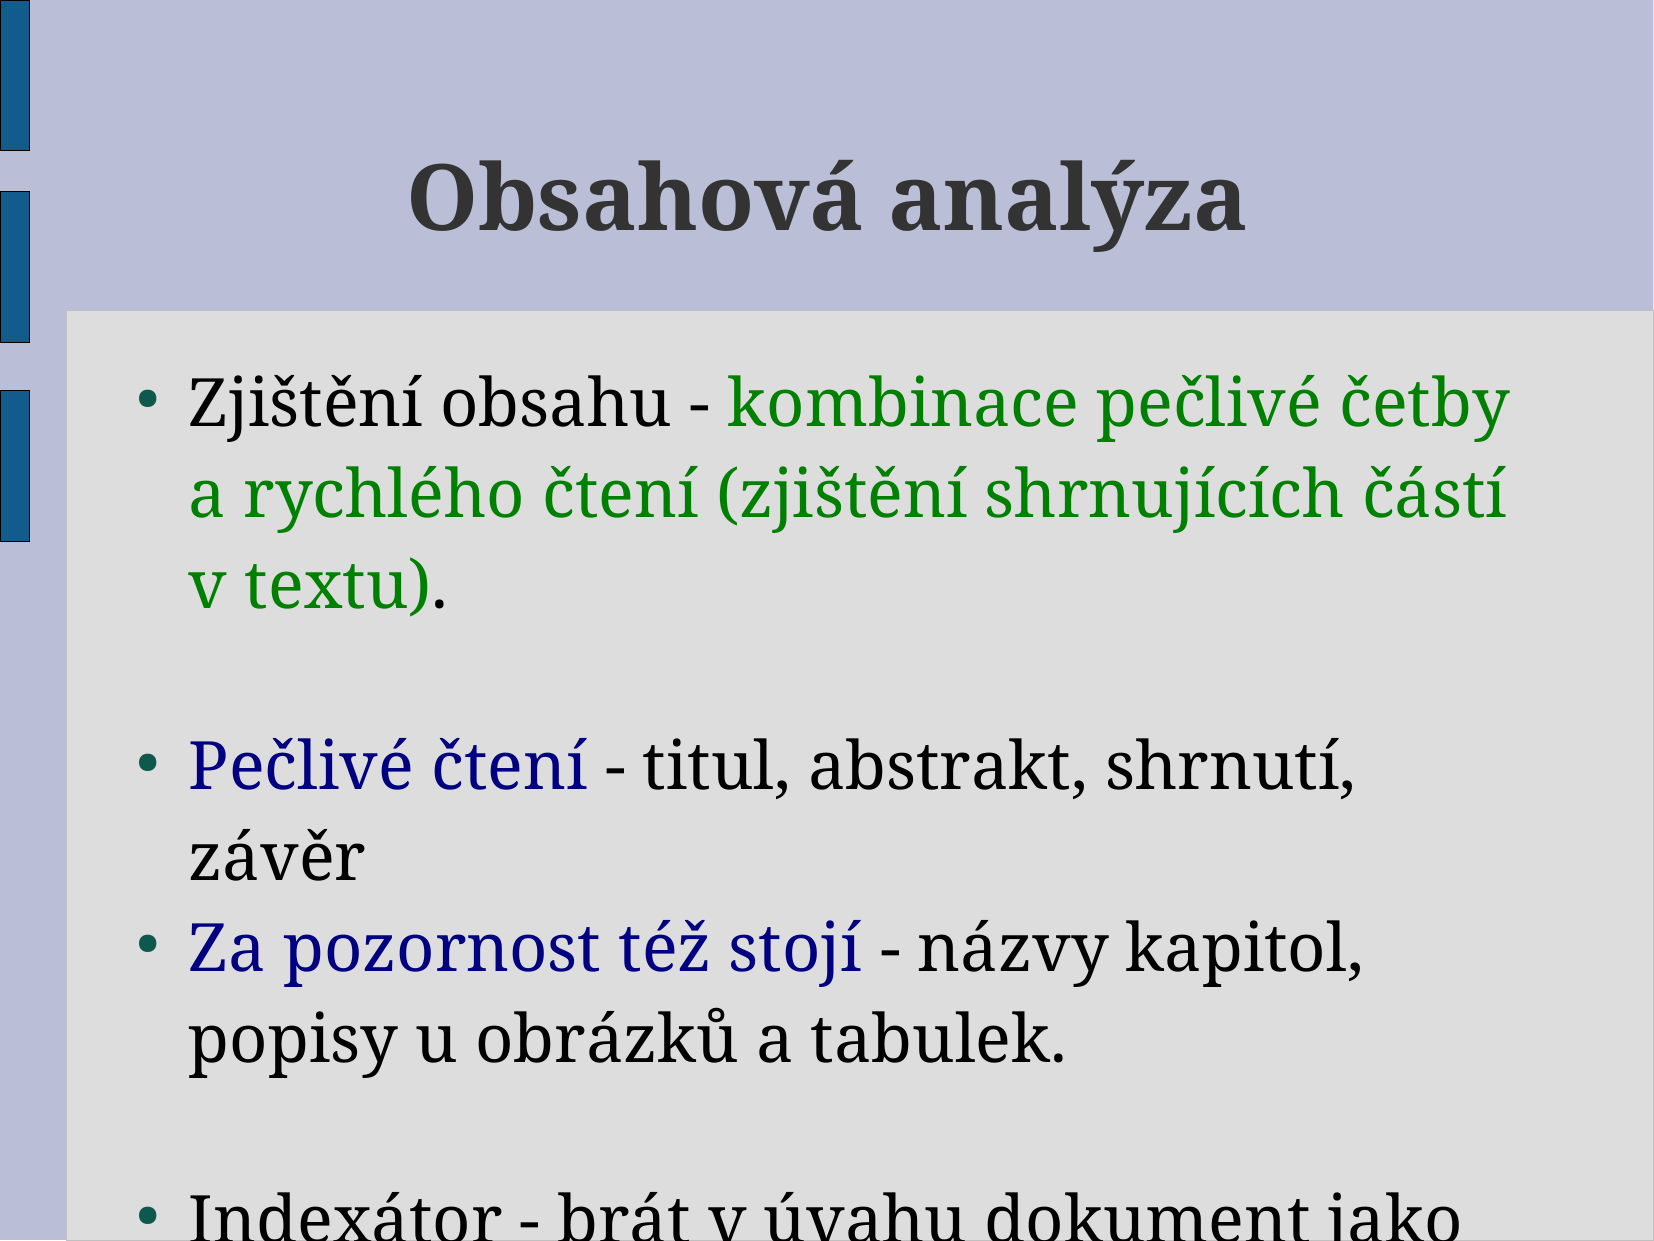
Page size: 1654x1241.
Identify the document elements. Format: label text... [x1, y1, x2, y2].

list Zjištění obsahu - kombinace pečlivé četby a rychlého čtení (zjištění shrnujících částí v textu). Pečlivé čtení - titul, abstrakt, shrnutí, závěr Za pozornost též stojí - názvy kapitol, popisy u obrázků a tabulek. Indexátor - brát v úvahu dokument jako celek. [118, 355, 1531, 1123]
title Obsahová analýza [121, 98, 1534, 291]
